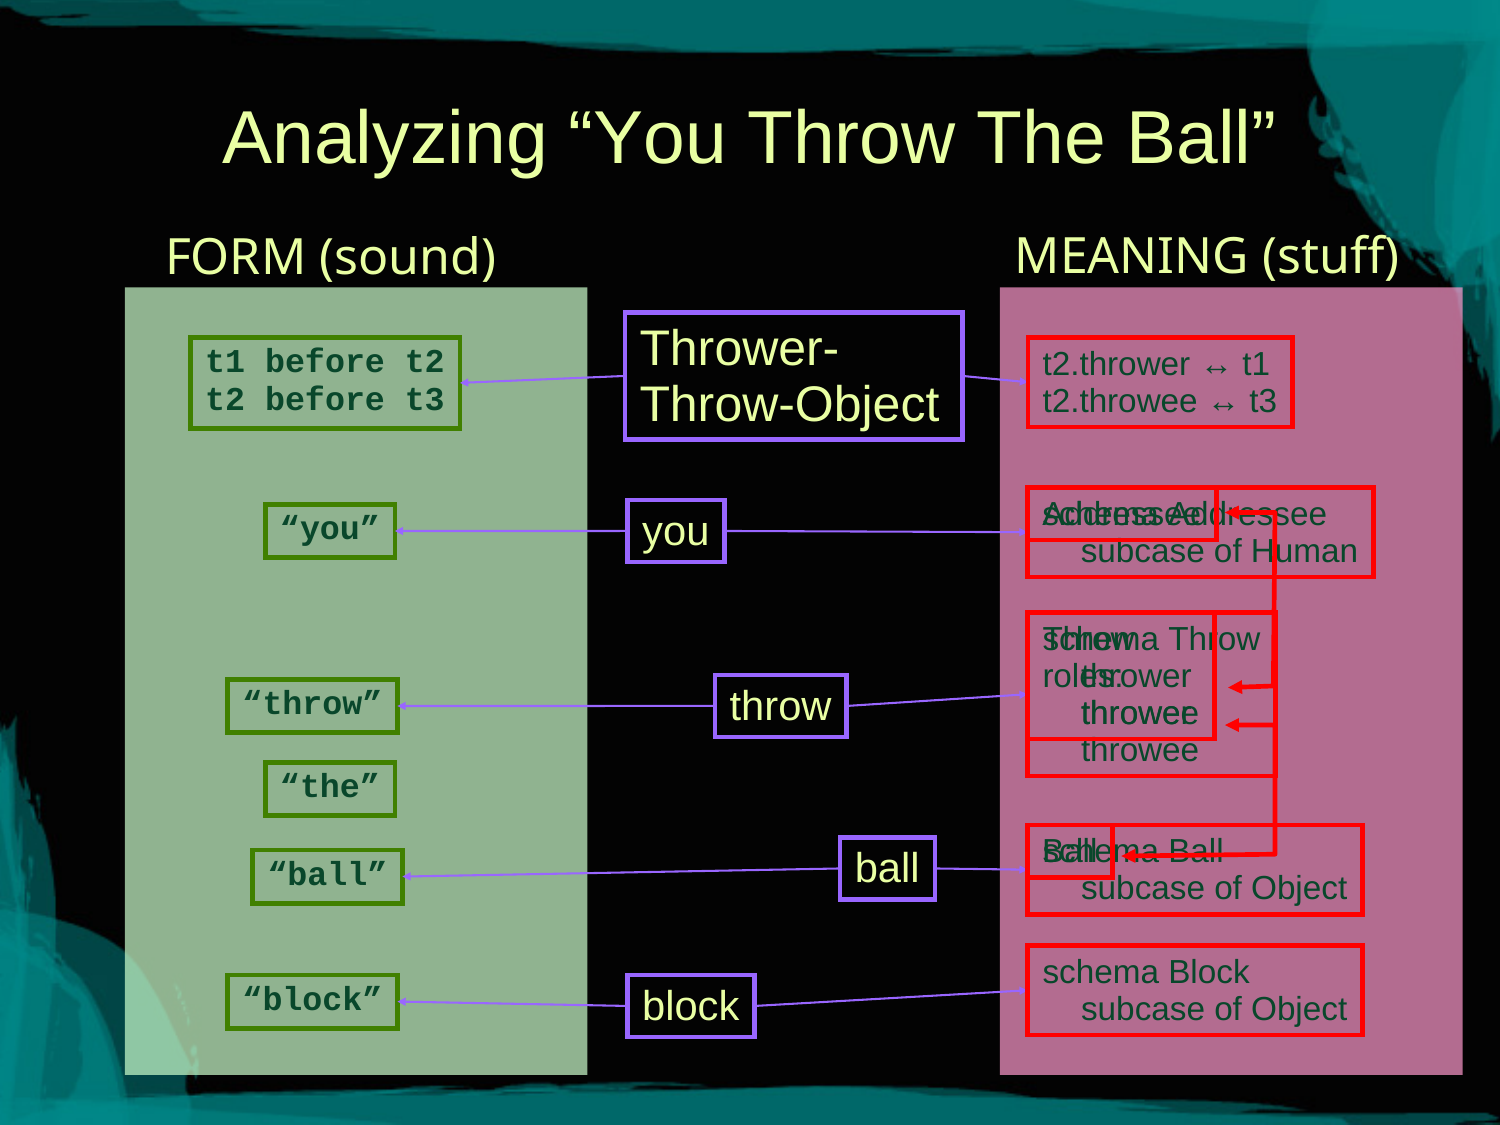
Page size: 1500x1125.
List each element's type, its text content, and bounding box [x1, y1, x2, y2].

text_box schema Block subcase of Object [1027, 945, 1363, 1036]
text_box t2.thrower ↔ t1 t2.throwee ↔ t3 [1028, 337, 1293, 427]
text_box you [627, 500, 725, 562]
text_box [999, 287, 1463, 1075]
text_box t1 before t2 t2 before t3 [190, 337, 461, 429]
text_box [124, 287, 588, 1075]
text_box MEANING (stuff) [1000, 212, 1415, 297]
text_box schema Throw roles: thrower throwee [1027, 612, 1276, 777]
text_box “you” [265, 504, 395, 558]
text_box ball [840, 837, 935, 900]
text_box schema Addressee subcase of Human [1027, 513, 1272, 577]
text_box Thrower-Throw-Object [624, 312, 963, 440]
text_box Throw thrower throwee [1027, 612, 1215, 740]
text_box FORM (sound) [150, 225, 512, 297]
text_box “throw” [227, 679, 398, 733]
text_box schema Ball subcase of Object [1027, 824, 1363, 915]
text_box “block” [227, 975, 398, 1029]
title Analyzing “You Throw The Ball” [112, 49, 1388, 225]
text_box [999, 534, 1272, 694]
text_box block [627, 975, 755, 1037]
picture [0, 0, 1500, 1125]
text_box Ball [1027, 825, 1113, 878]
text_box Addressee [1027, 487, 1217, 540]
text_box “ball” [252, 849, 403, 904]
text_box “the” [265, 762, 395, 816]
text_box throw [714, 675, 847, 737]
text_box schema Addressee subcase of Human [1217, 487, 1374, 577]
text_box [999, 696, 1272, 868]
